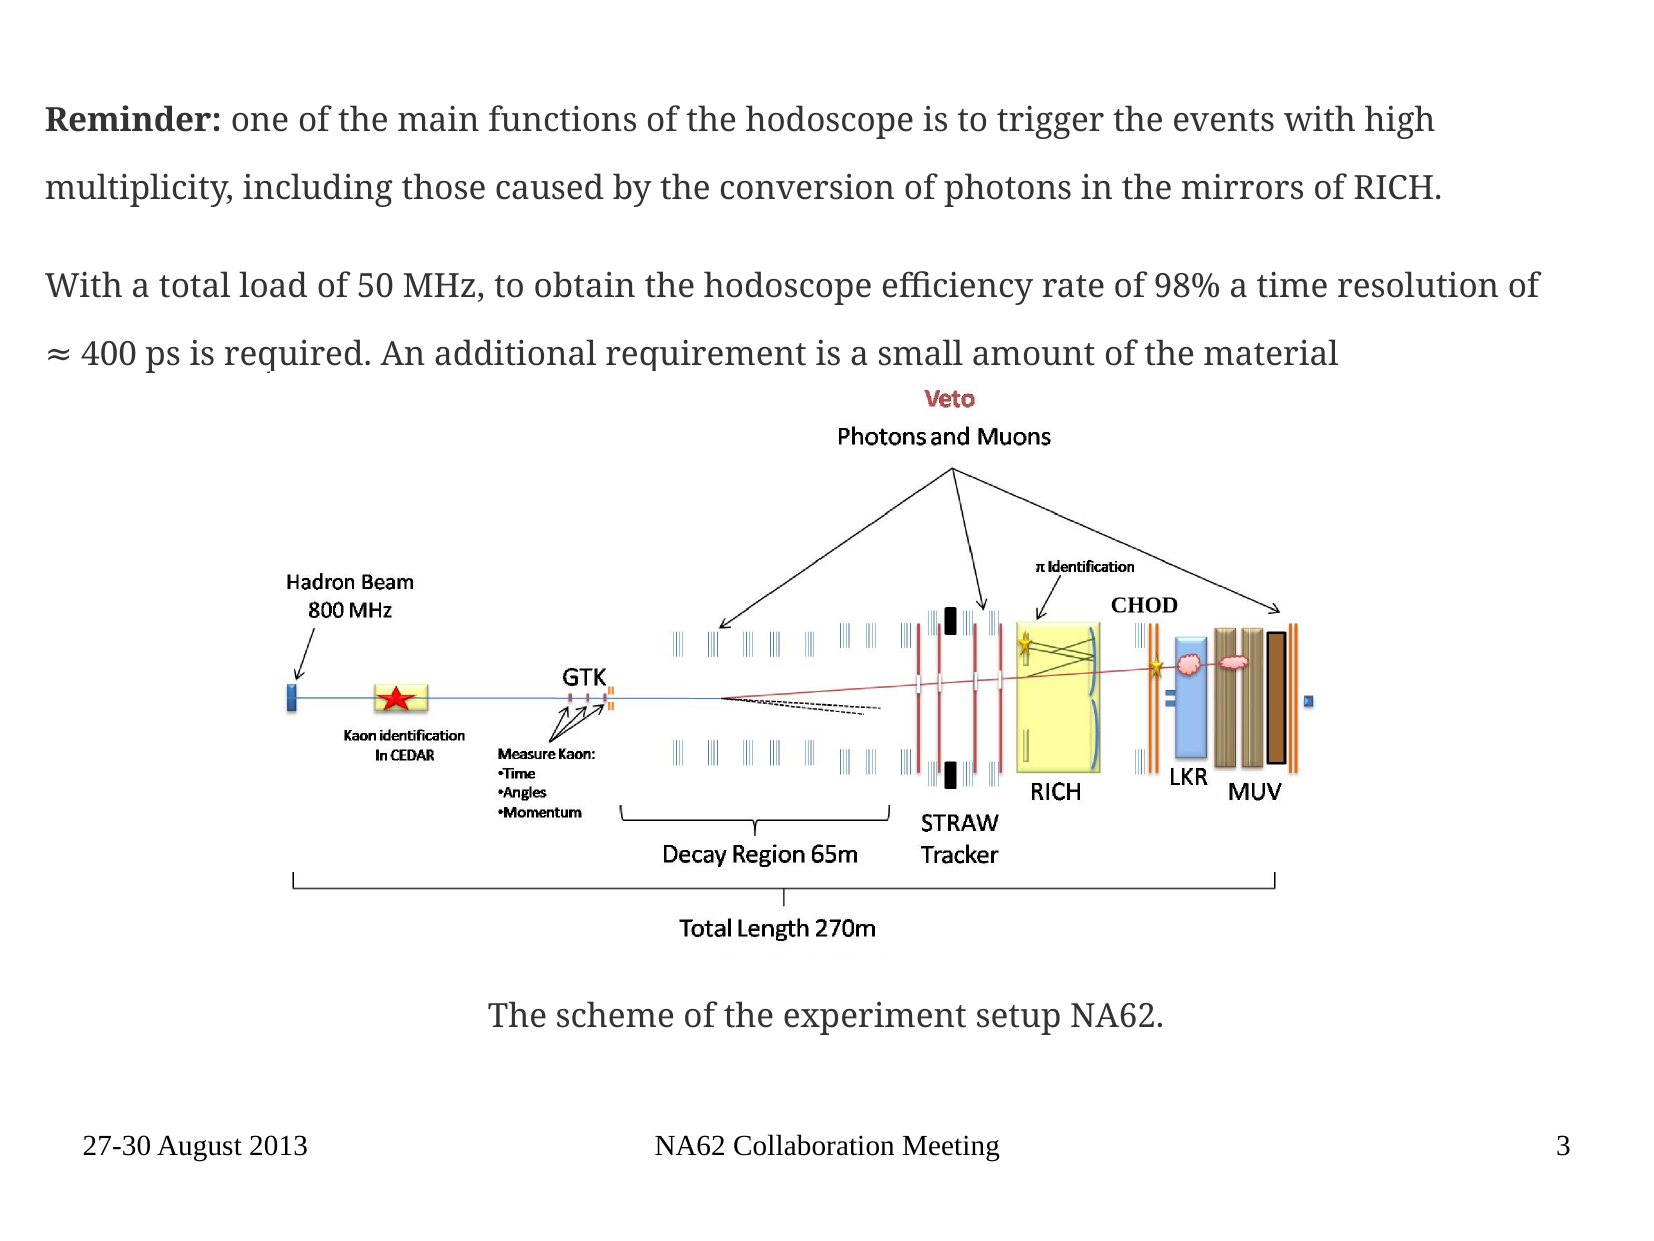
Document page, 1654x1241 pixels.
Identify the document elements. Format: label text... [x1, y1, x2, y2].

picture [270, 371, 1321, 991]
text_box The scheme of the experiment setup NA62. [438, 975, 1216, 1056]
text_box Reminder: one of the main functions of the hodoscope is to trigger the events with high multiplicity, including those caused by the conversion of photons in the mirrors of RICH. With a total load of 50 MHz, to obtain the hodoscope efficiency rate of 98% a time resolution of ≈ 400 ps is required. An additional requirement is a small amount of the material [30, 66, 1576, 469]
